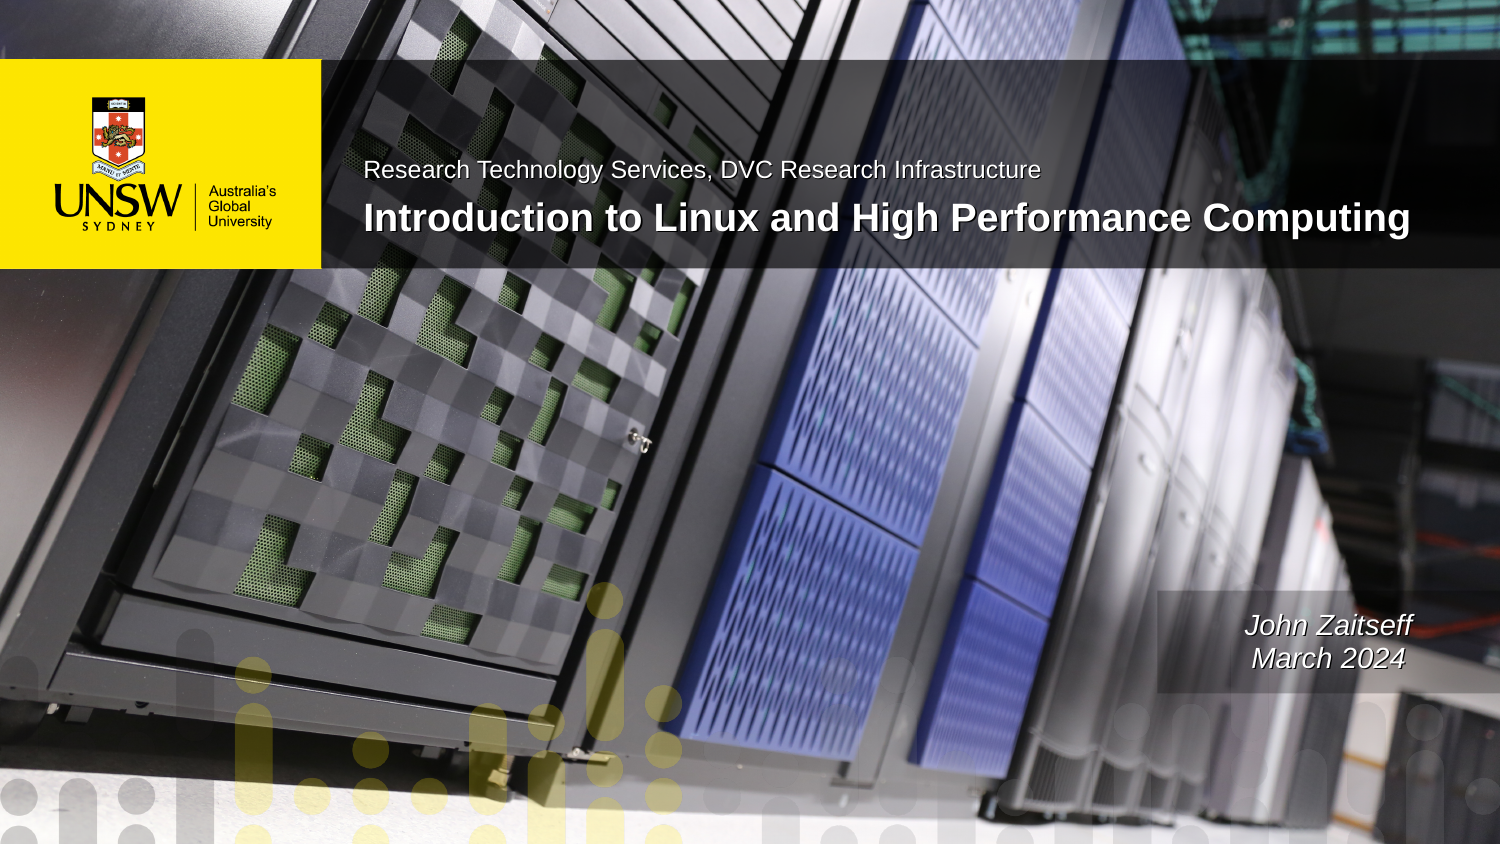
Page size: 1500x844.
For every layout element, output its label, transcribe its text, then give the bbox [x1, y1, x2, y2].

text_box John Zaitseff March 2024 [1157, 590, 1500, 694]
list Research Technology Services, DVC Research Infrastructure Introduction to Linux and High Performance Computing [363, 97, 1495, 240]
text_box [321, 59, 1500, 269]
picture [0, 0, 1500, 844]
